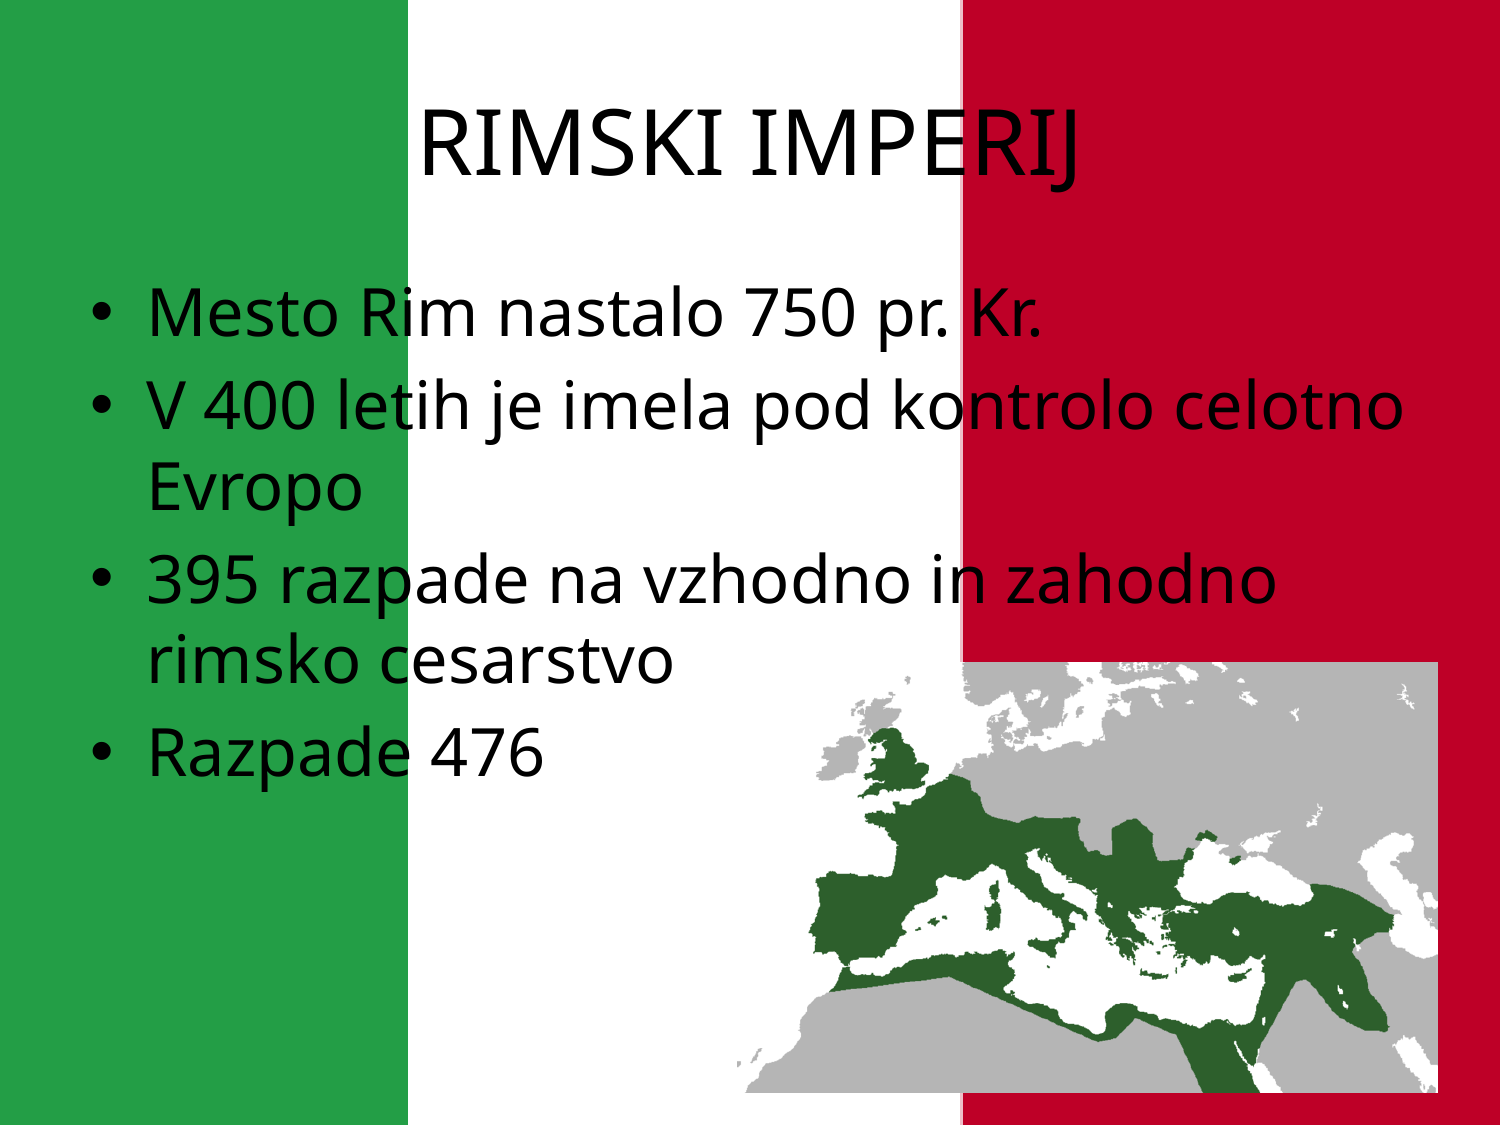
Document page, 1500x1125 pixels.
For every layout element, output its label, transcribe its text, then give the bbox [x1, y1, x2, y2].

title RIMSKI IMPERIJ [75, 45, 1425, 233]
list Mesto Rim nastalo 750 pr. Kr. V 400 letih je imela pod kontrolo celotno Evropo 395 razpade na vzhodno in zahodno rimsko cesarstvo Razpade 476 [75, 262, 1425, 1005]
picture [0, 0, 1500, 1125]
